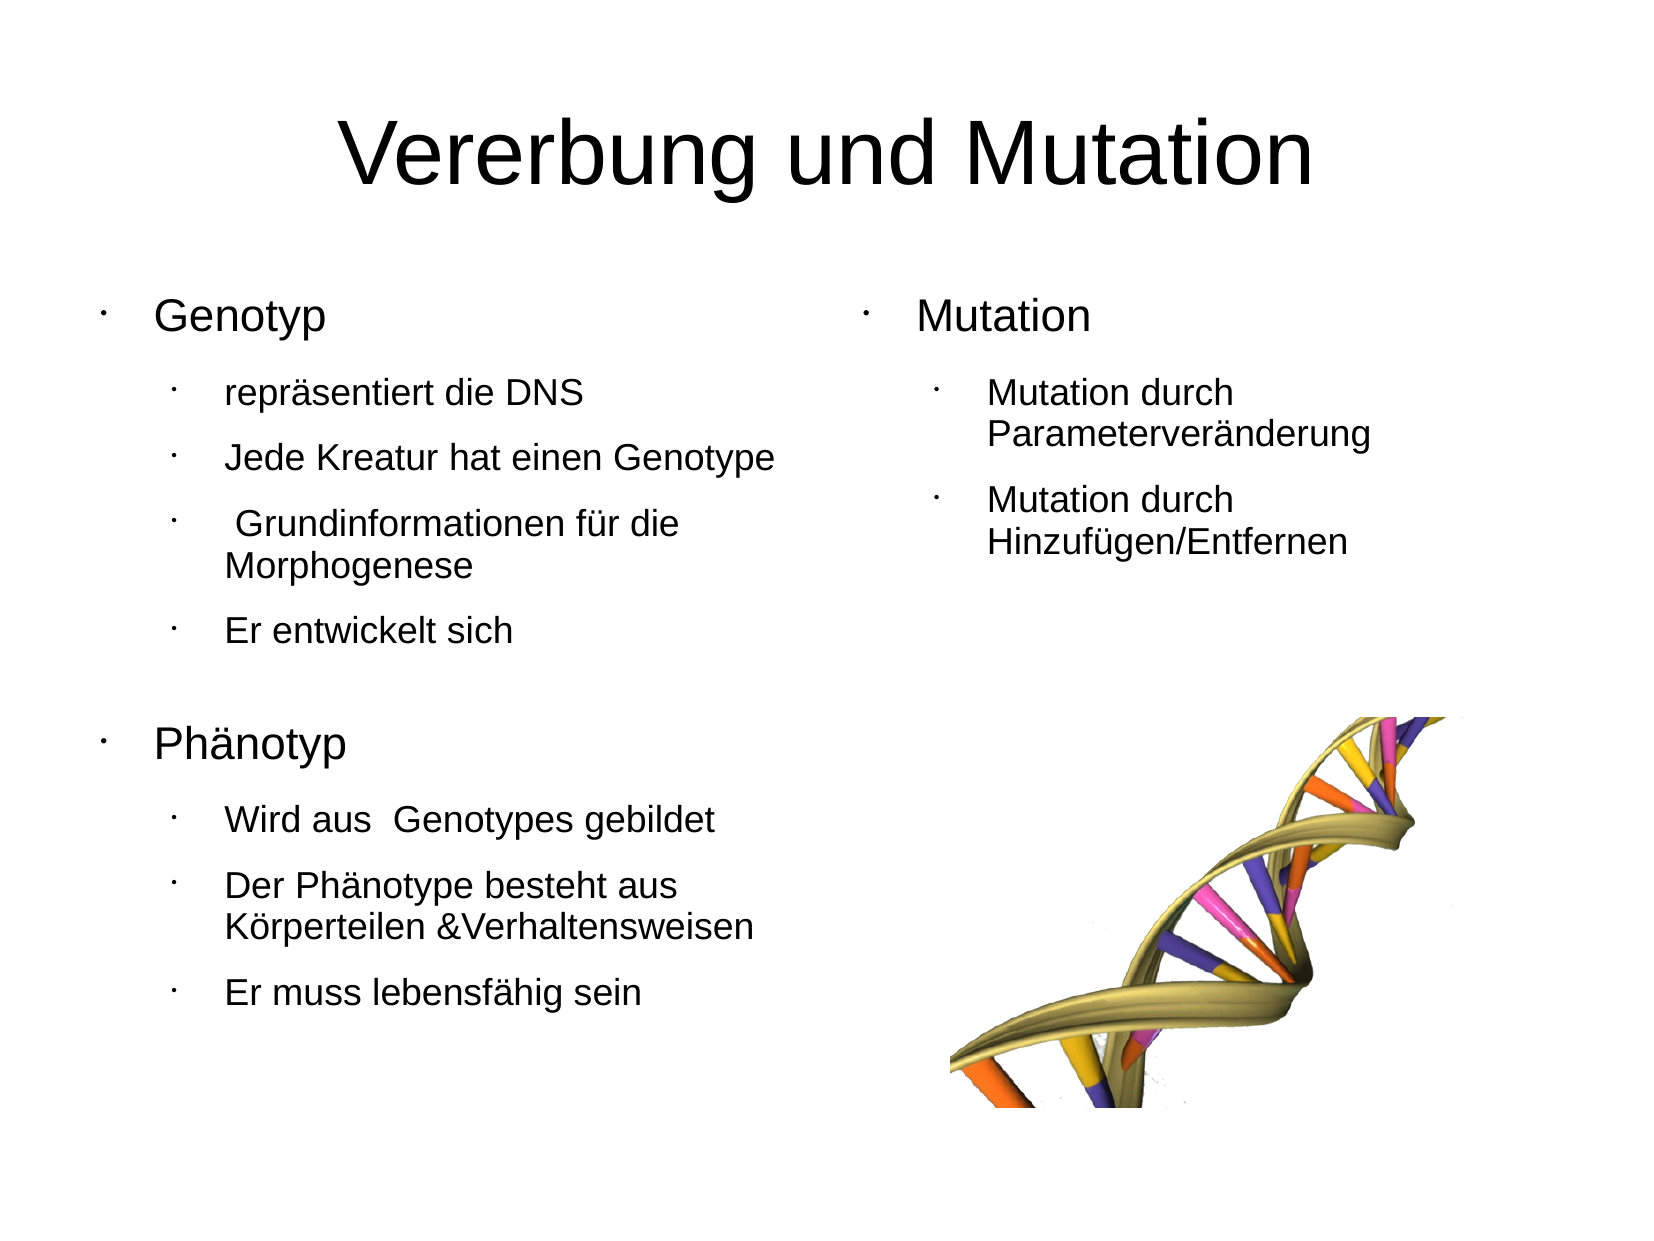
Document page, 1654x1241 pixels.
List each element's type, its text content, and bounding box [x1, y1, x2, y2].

picture [950, 717, 1467, 1109]
list Mutation Mutation durch Parameterveränderung Mutation durch Hinzufügen/Entfernen [845, 290, 1572, 681]
title Vererbung und Mutation [82, 49, 1571, 257]
list Genotyp repräsentiert die DNS Jede Kreatur hat einen Genotype Grundinformationen für die Morphogenese Er entwickelt sich [82, 290, 809, 681]
list Phänotyp Wird aus Genotypes gebildet Der Phänotype besteht aus Körperteilen &Verhaltensweisen Er muss lebensfähig sein [82, 717, 809, 1109]
